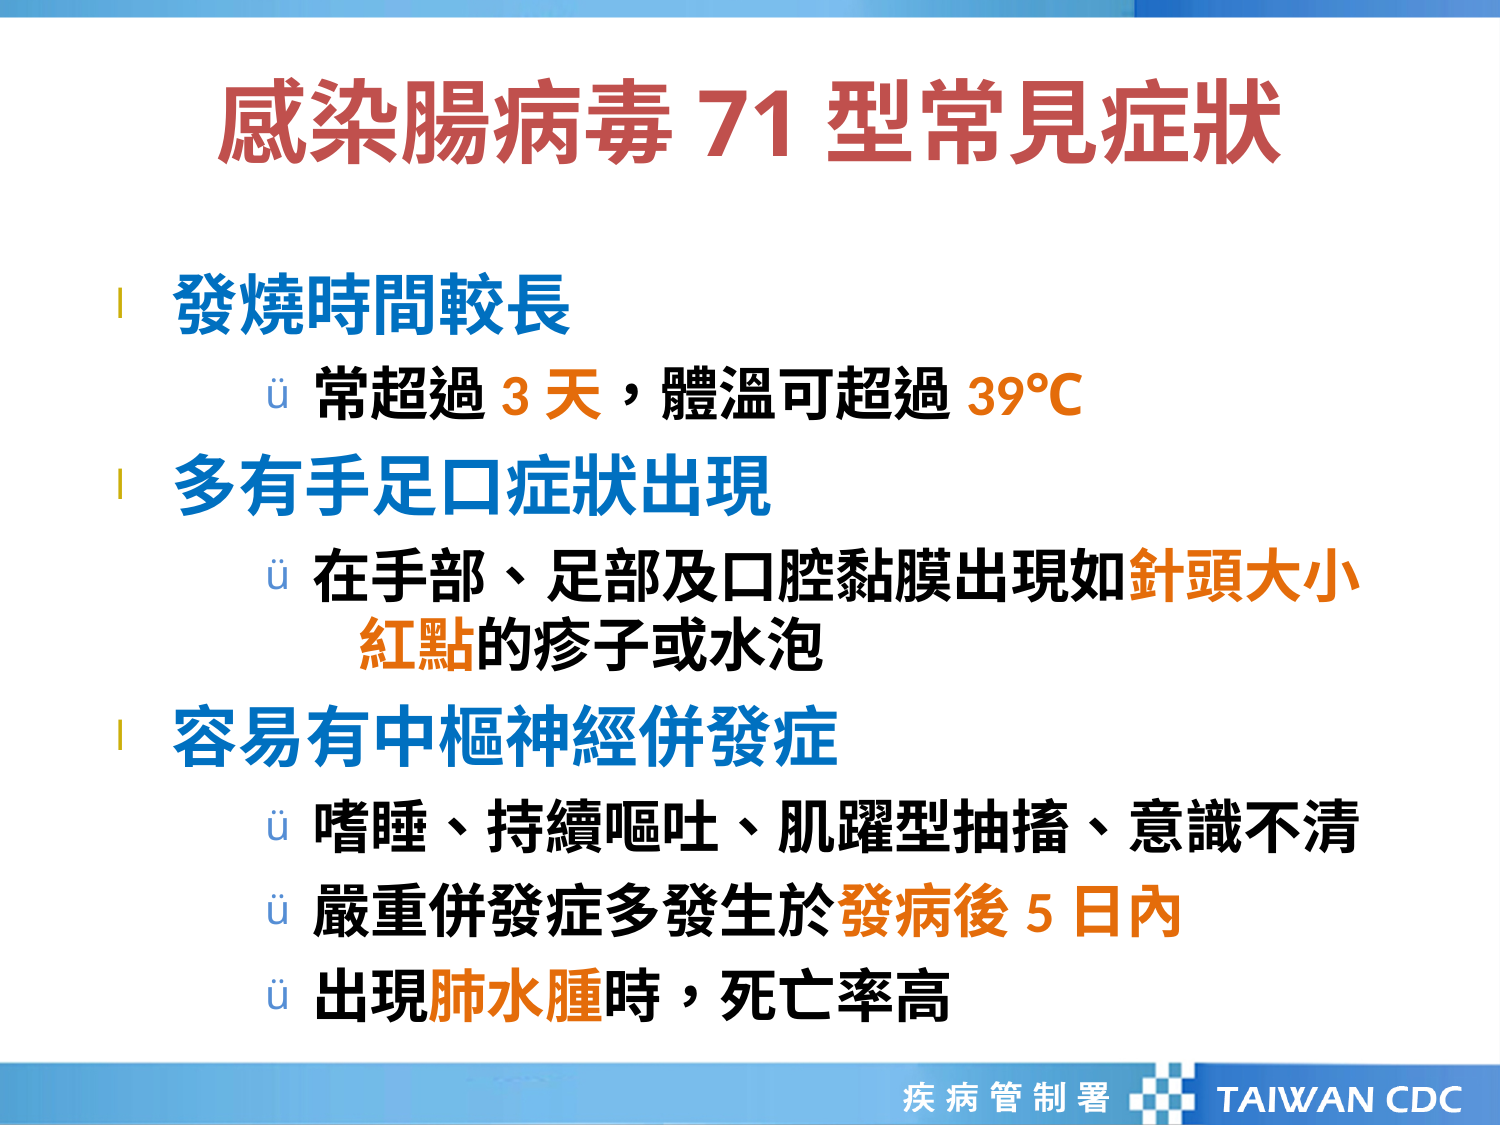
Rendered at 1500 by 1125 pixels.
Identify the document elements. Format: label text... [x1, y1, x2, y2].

title 感染腸病毒71型常見症狀 [75, 25, 1426, 214]
list 發燒時間較長 常超過3天，體溫可超過39℃ 多有手足口症狀出現 在手部、足部及口腔黏膜出現如針頭大小紅點的疹子或水泡 容易有中樞神經併發症 嗜睡、持續嘔吐、肌躍型抽搐、意識不清 嚴重併發症多發生於發病後5日內 出現肺水腫時，死亡率高 [100, 255, 1388, 1041]
